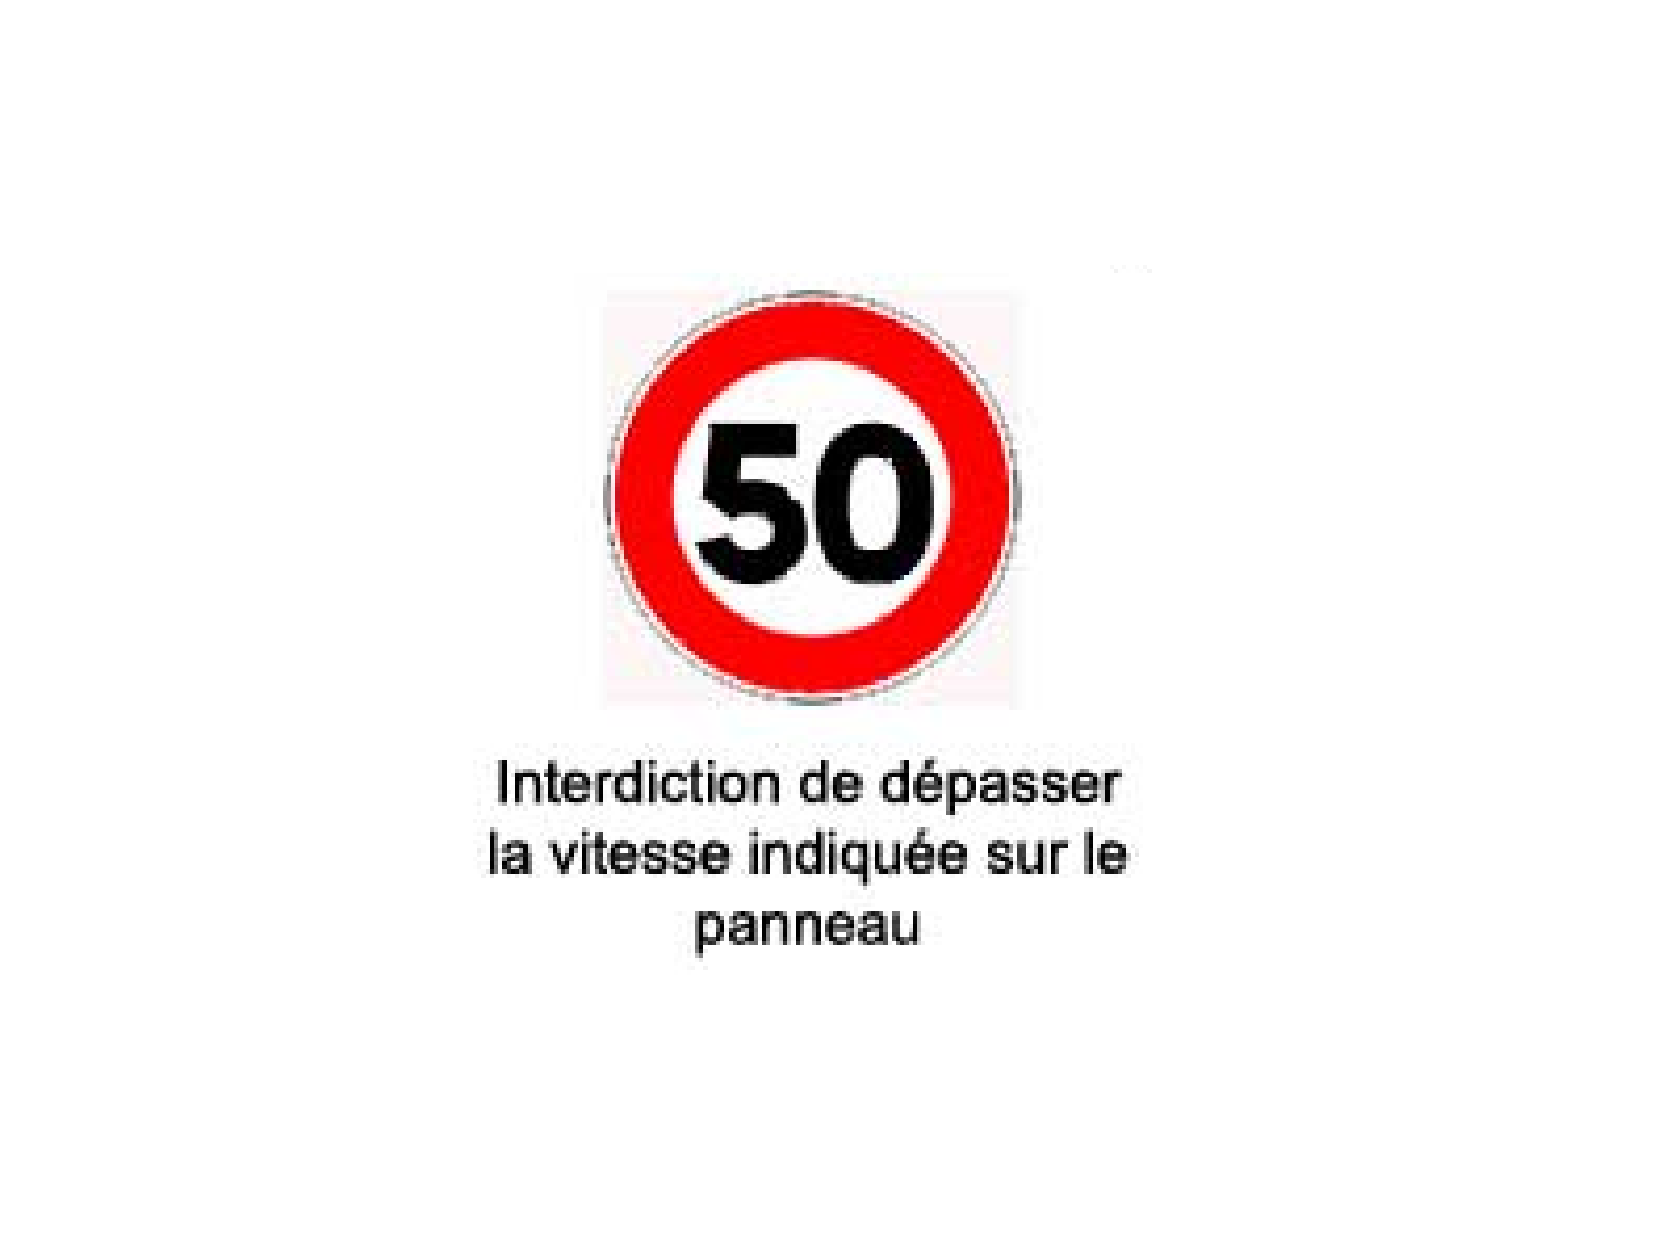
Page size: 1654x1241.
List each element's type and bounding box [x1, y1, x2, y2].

picture [461, 265, 1152, 975]
